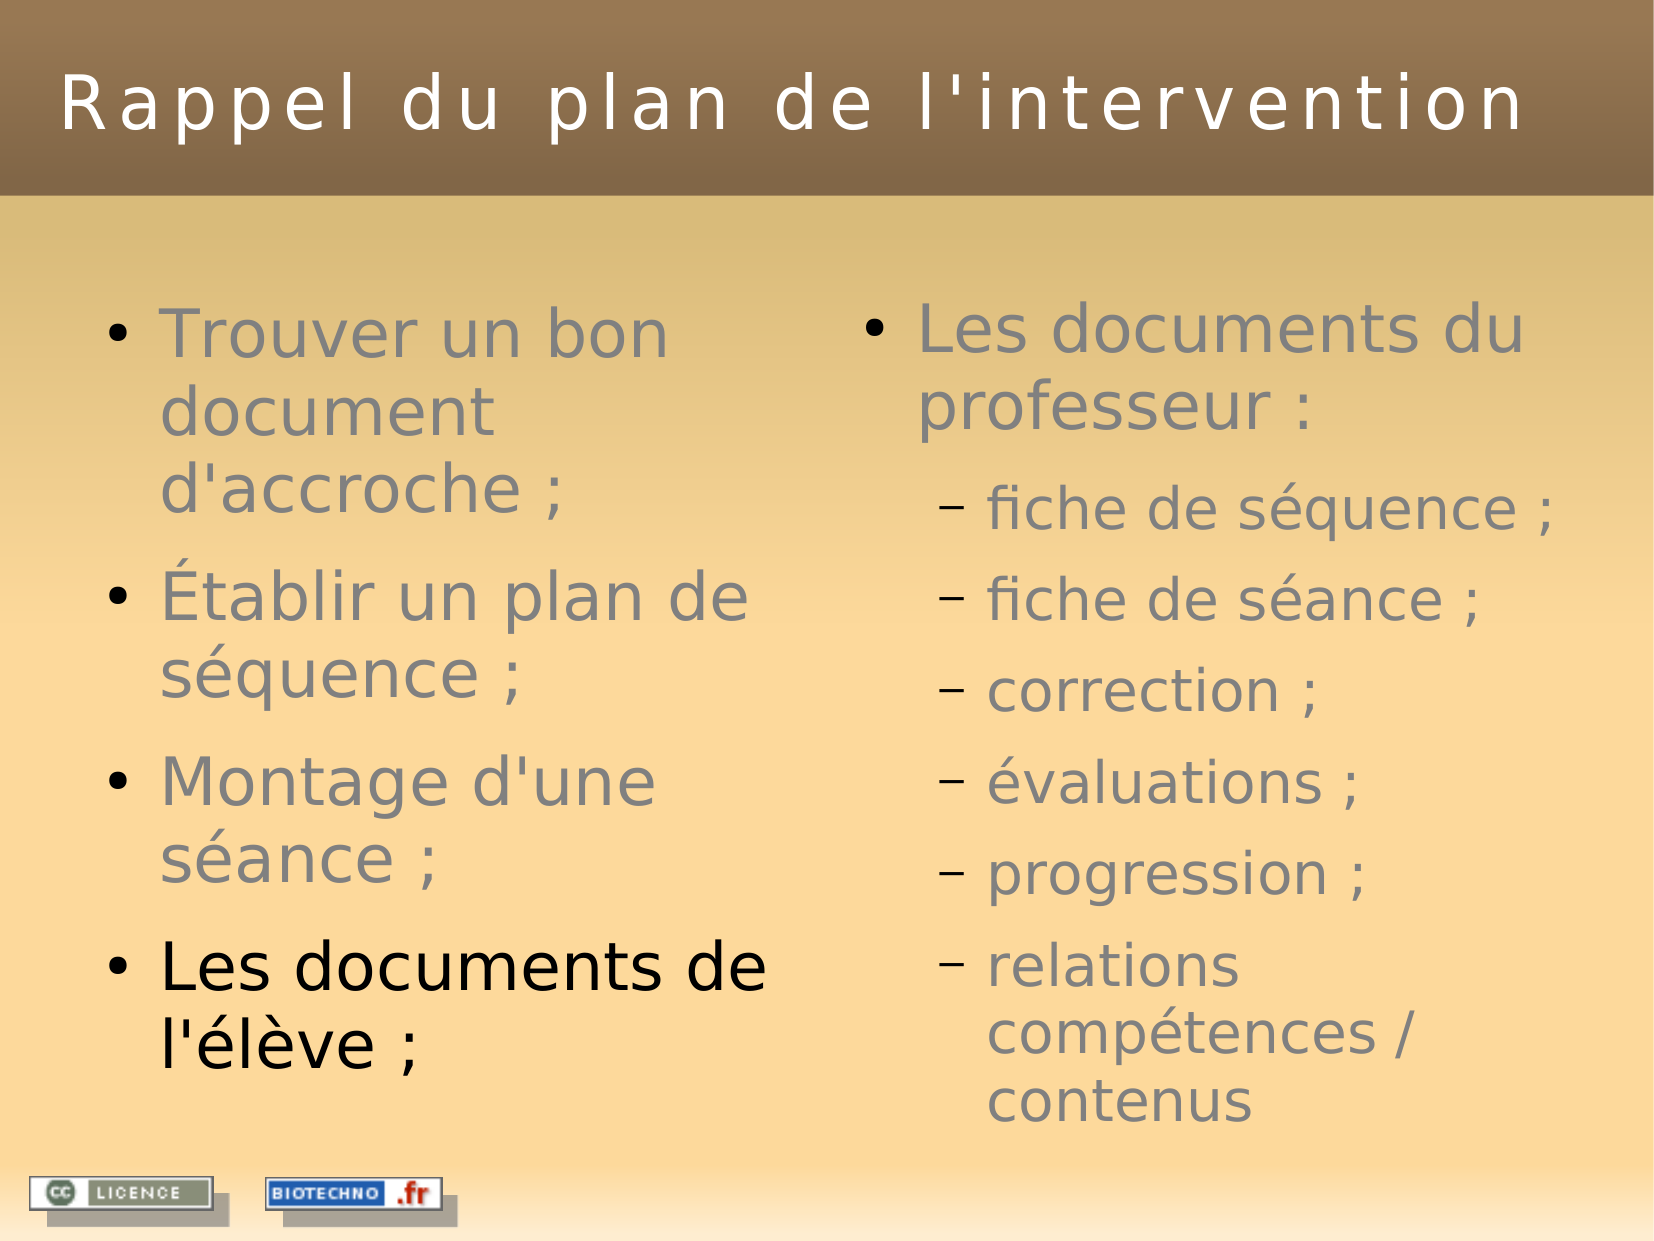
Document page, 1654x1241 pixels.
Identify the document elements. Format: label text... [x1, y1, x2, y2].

title Rappel du plan de l'intervention [59, 29, 1595, 178]
list Trouver un bon document d'accroche ; Établir un plan de séquence ; Montage d'une séance ; Les documents de l'élève ; [88, 295, 815, 1114]
picture [0, 0, 1654, 1241]
list Les documents du professeur : fiche de séquence ; fiche de séance ; correction ; évaluations ; progression ; relations compétences / contenus [845, 290, 1572, 1136]
